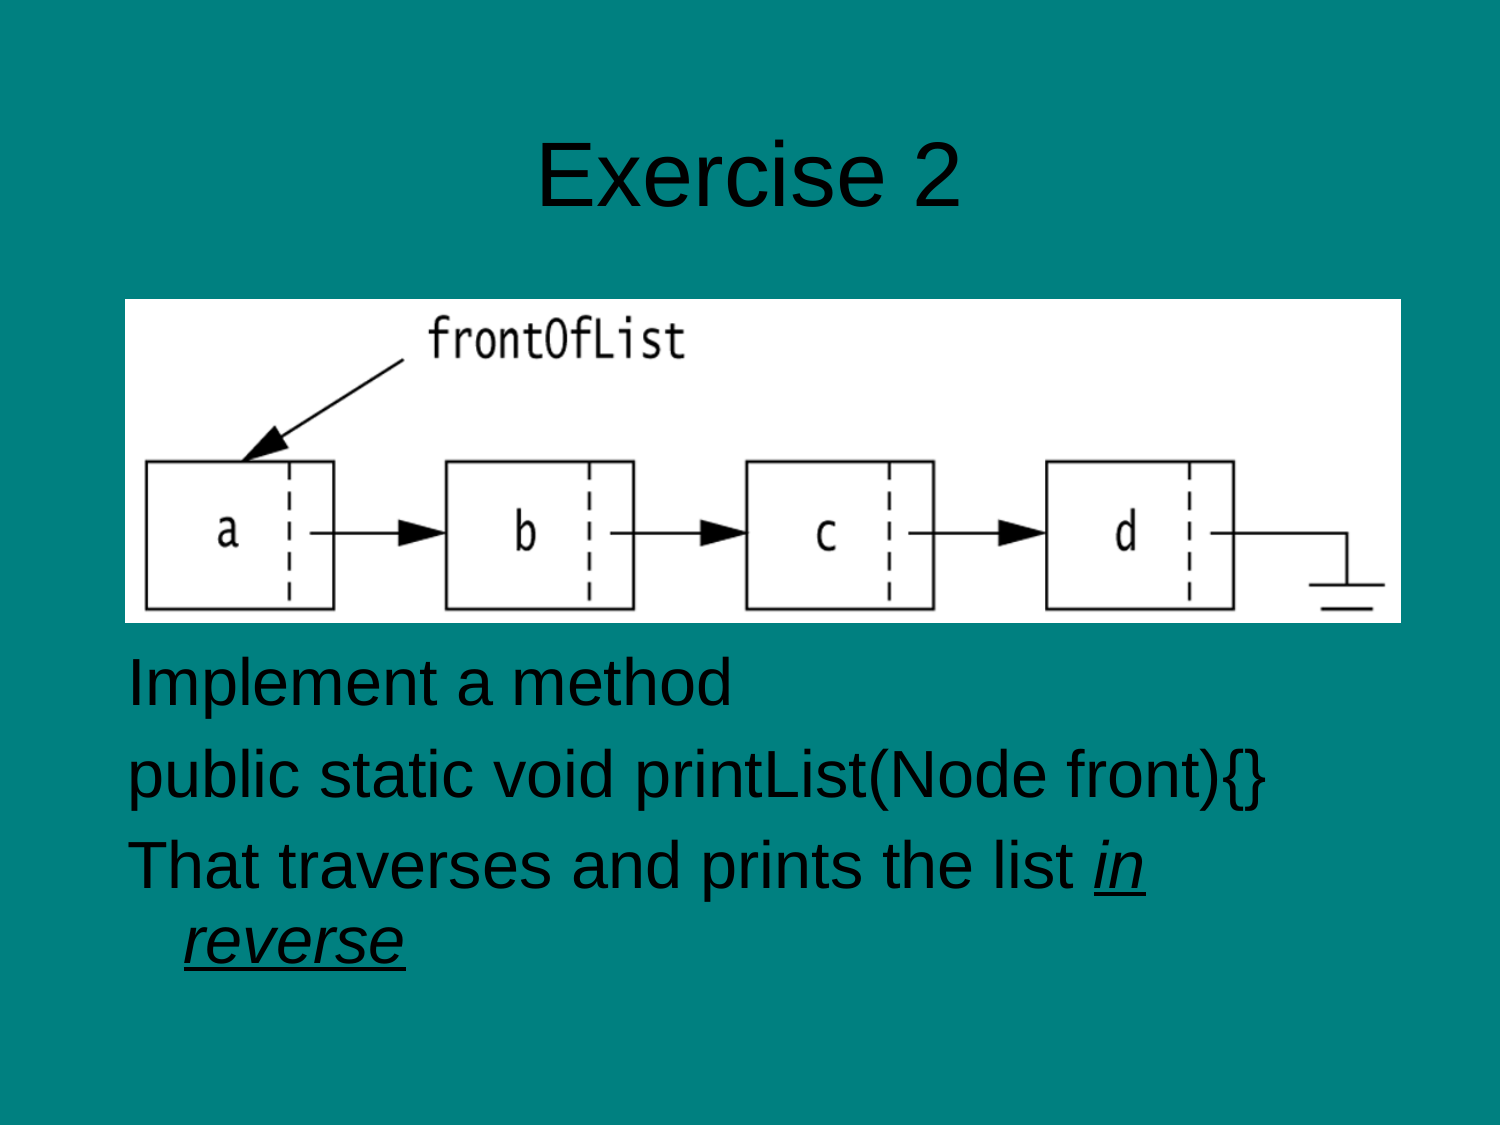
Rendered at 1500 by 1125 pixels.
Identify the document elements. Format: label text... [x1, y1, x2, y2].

list Implement a method public static void printList(Node front){} That traverses and prints the list in reverse [112, 637, 1388, 1014]
text_box [125, 299, 1401, 623]
title Exercise 2 [112, 99, 1388, 251]
